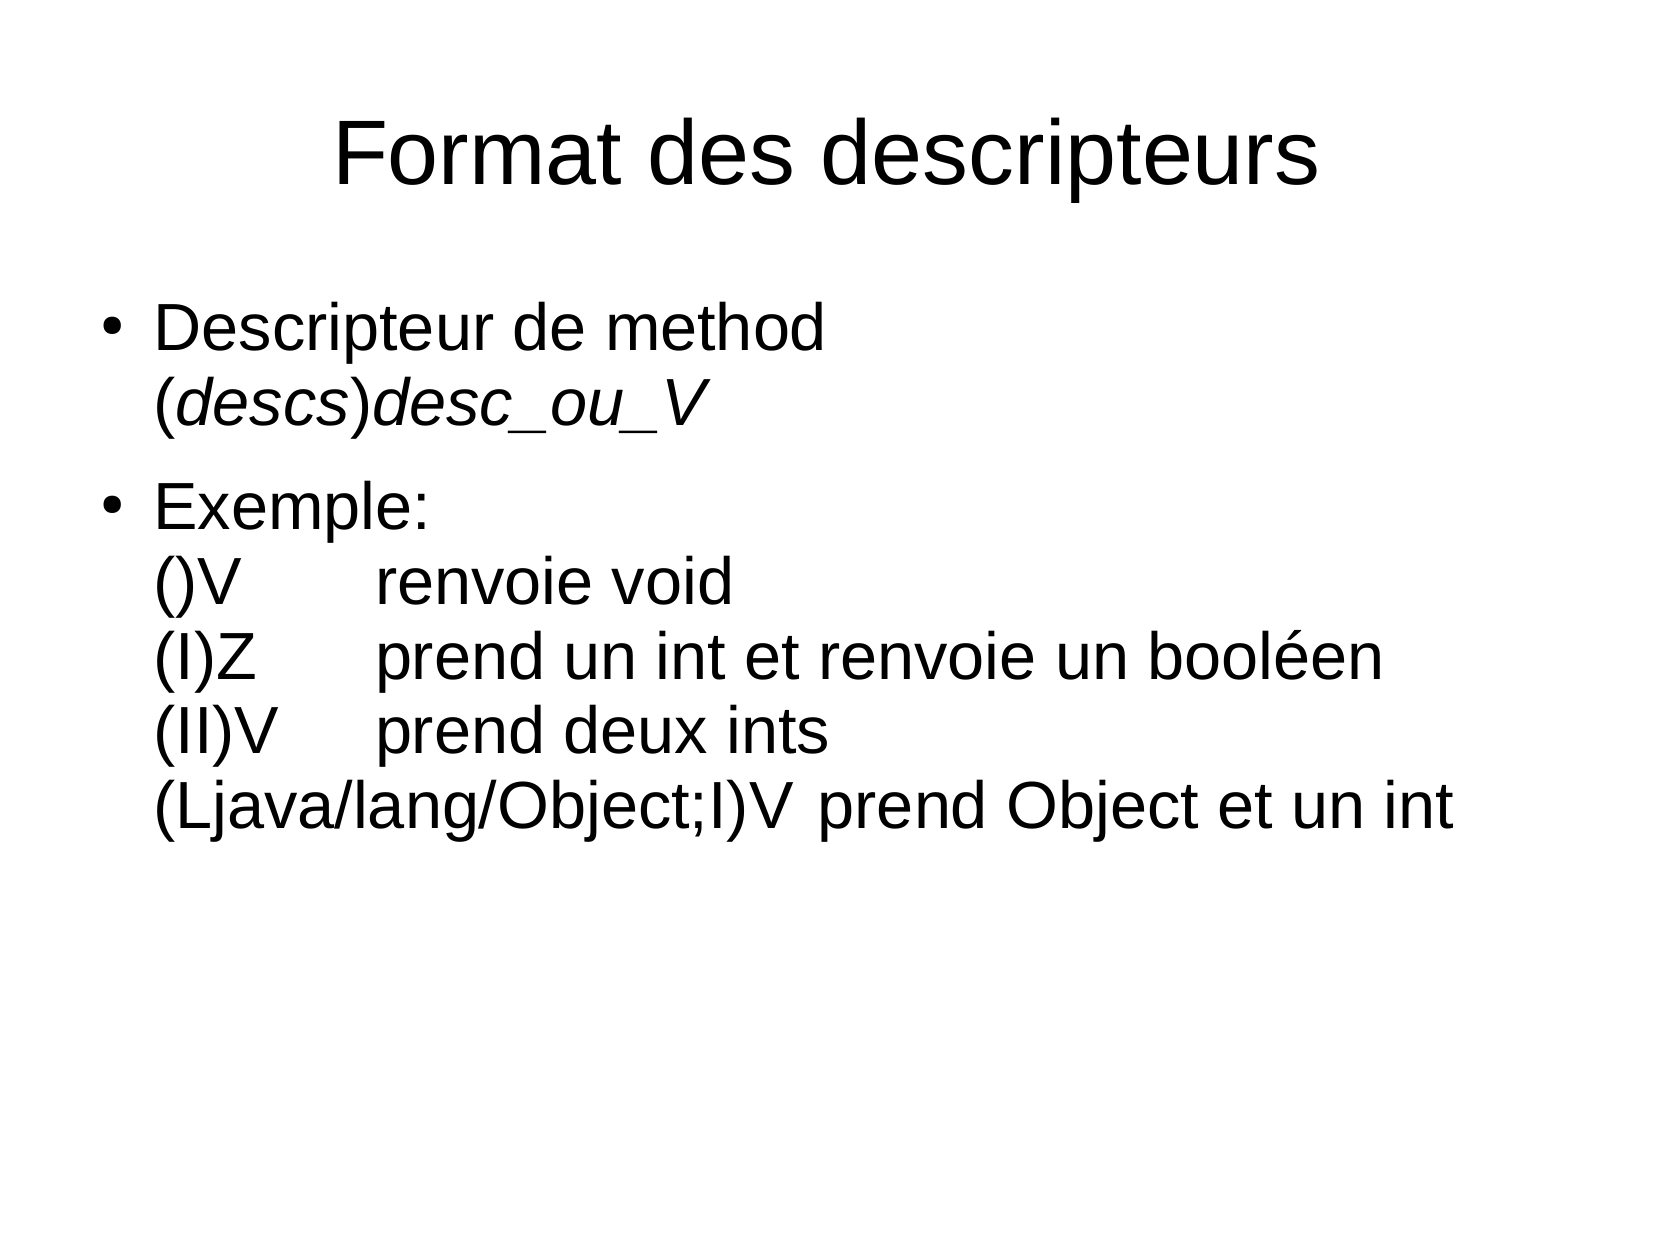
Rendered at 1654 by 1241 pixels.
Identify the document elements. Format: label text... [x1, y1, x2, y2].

title Format des descripteurs [82, 56, 1571, 250]
list Descripteur de method (descs)desc_ou_V Exemple: ()V renvoie void (I)Z prend un int et renvoie un booléen (II)V prend deux ints (Ljava/lang/Object;I)V prend Object et un int [82, 290, 1571, 1094]
